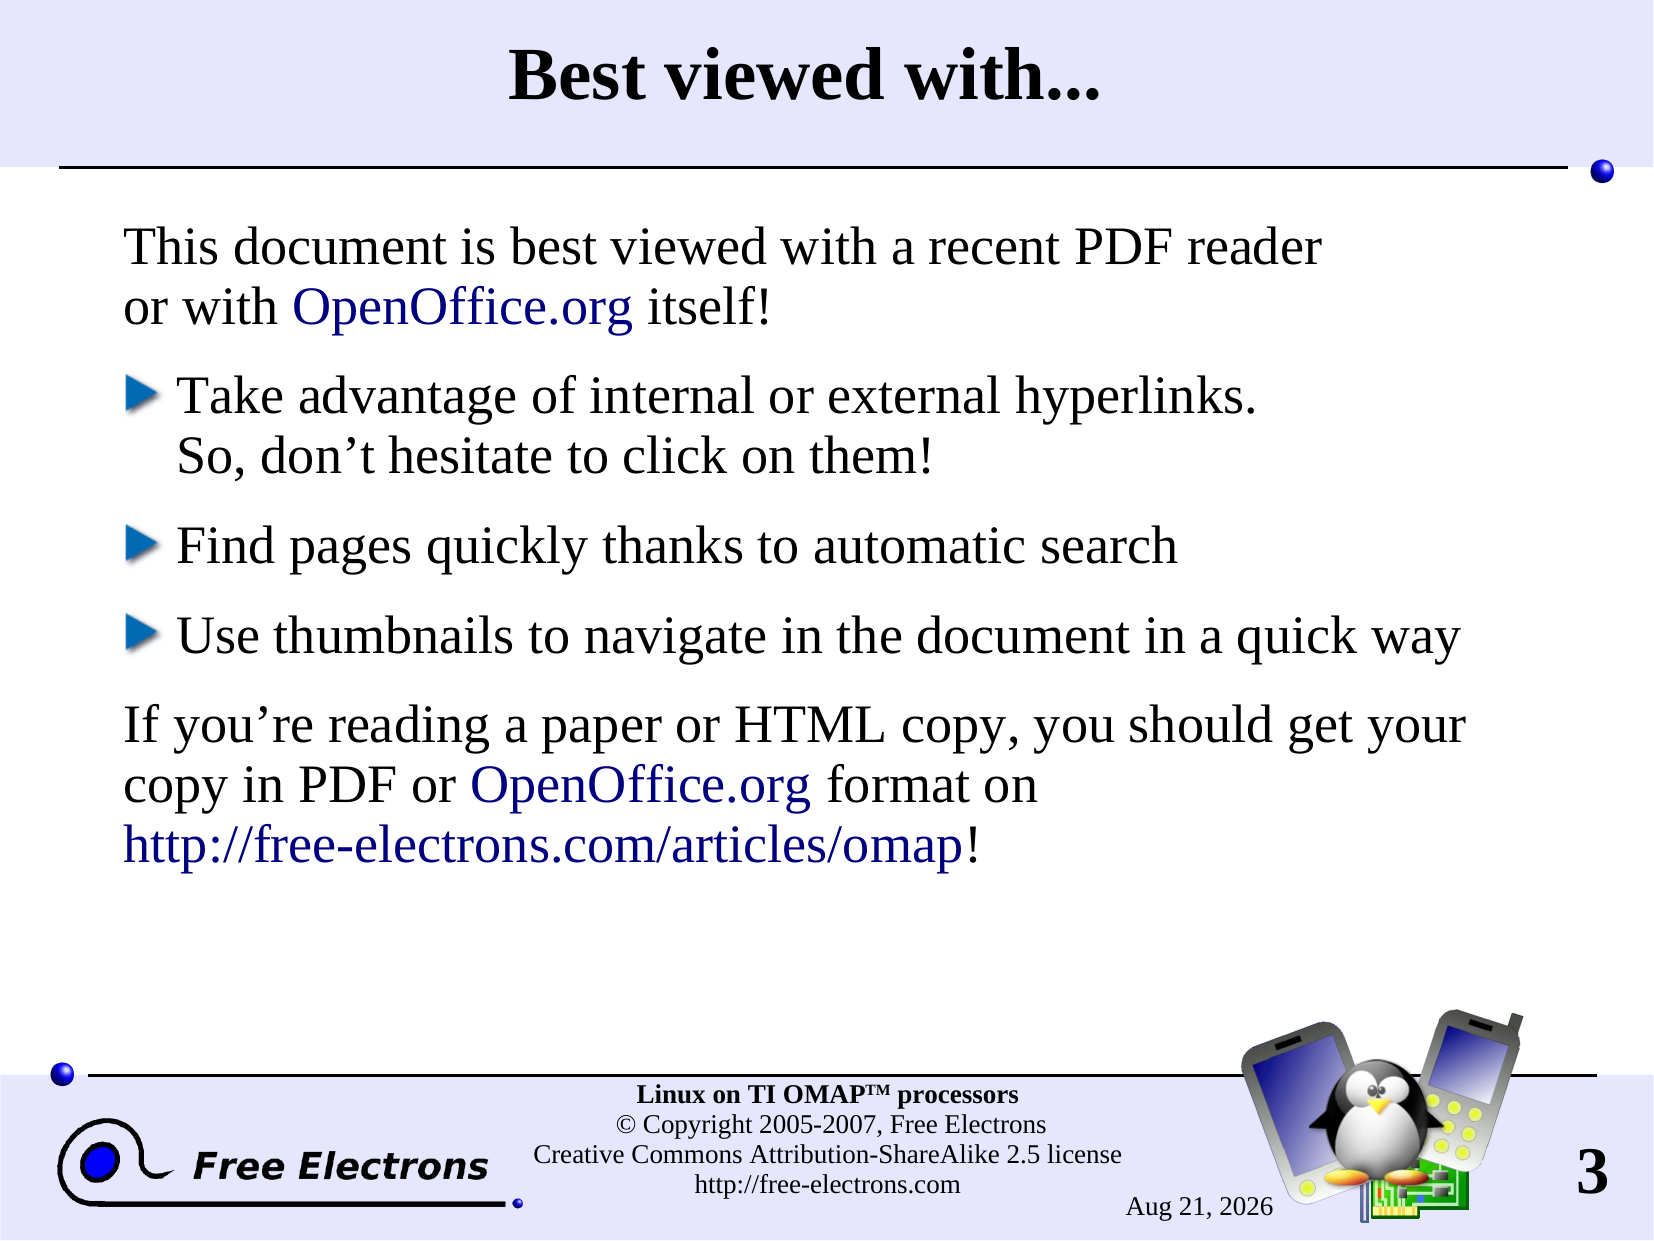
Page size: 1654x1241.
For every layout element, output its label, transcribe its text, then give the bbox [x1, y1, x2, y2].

picture [50, 1107, 527, 1216]
list This document is best viewed with a recent PDF reader or with OpenOffice.org itself! Take advantage of internal or external hyperlinks. So, don’t hesitate to click on them! Find pages quickly thanks to automatic search Use thumbnails to navigate in the document in a quick way If you’re reading a paper or HTML copy, you should get your copy in PDF or OpenOffice.org format on http://free-electrons.com/articles/omap! [105, 216, 1518, 1066]
title Best viewed with... [60, 12, 1551, 138]
picture [1231, 1007, 1538, 1241]
